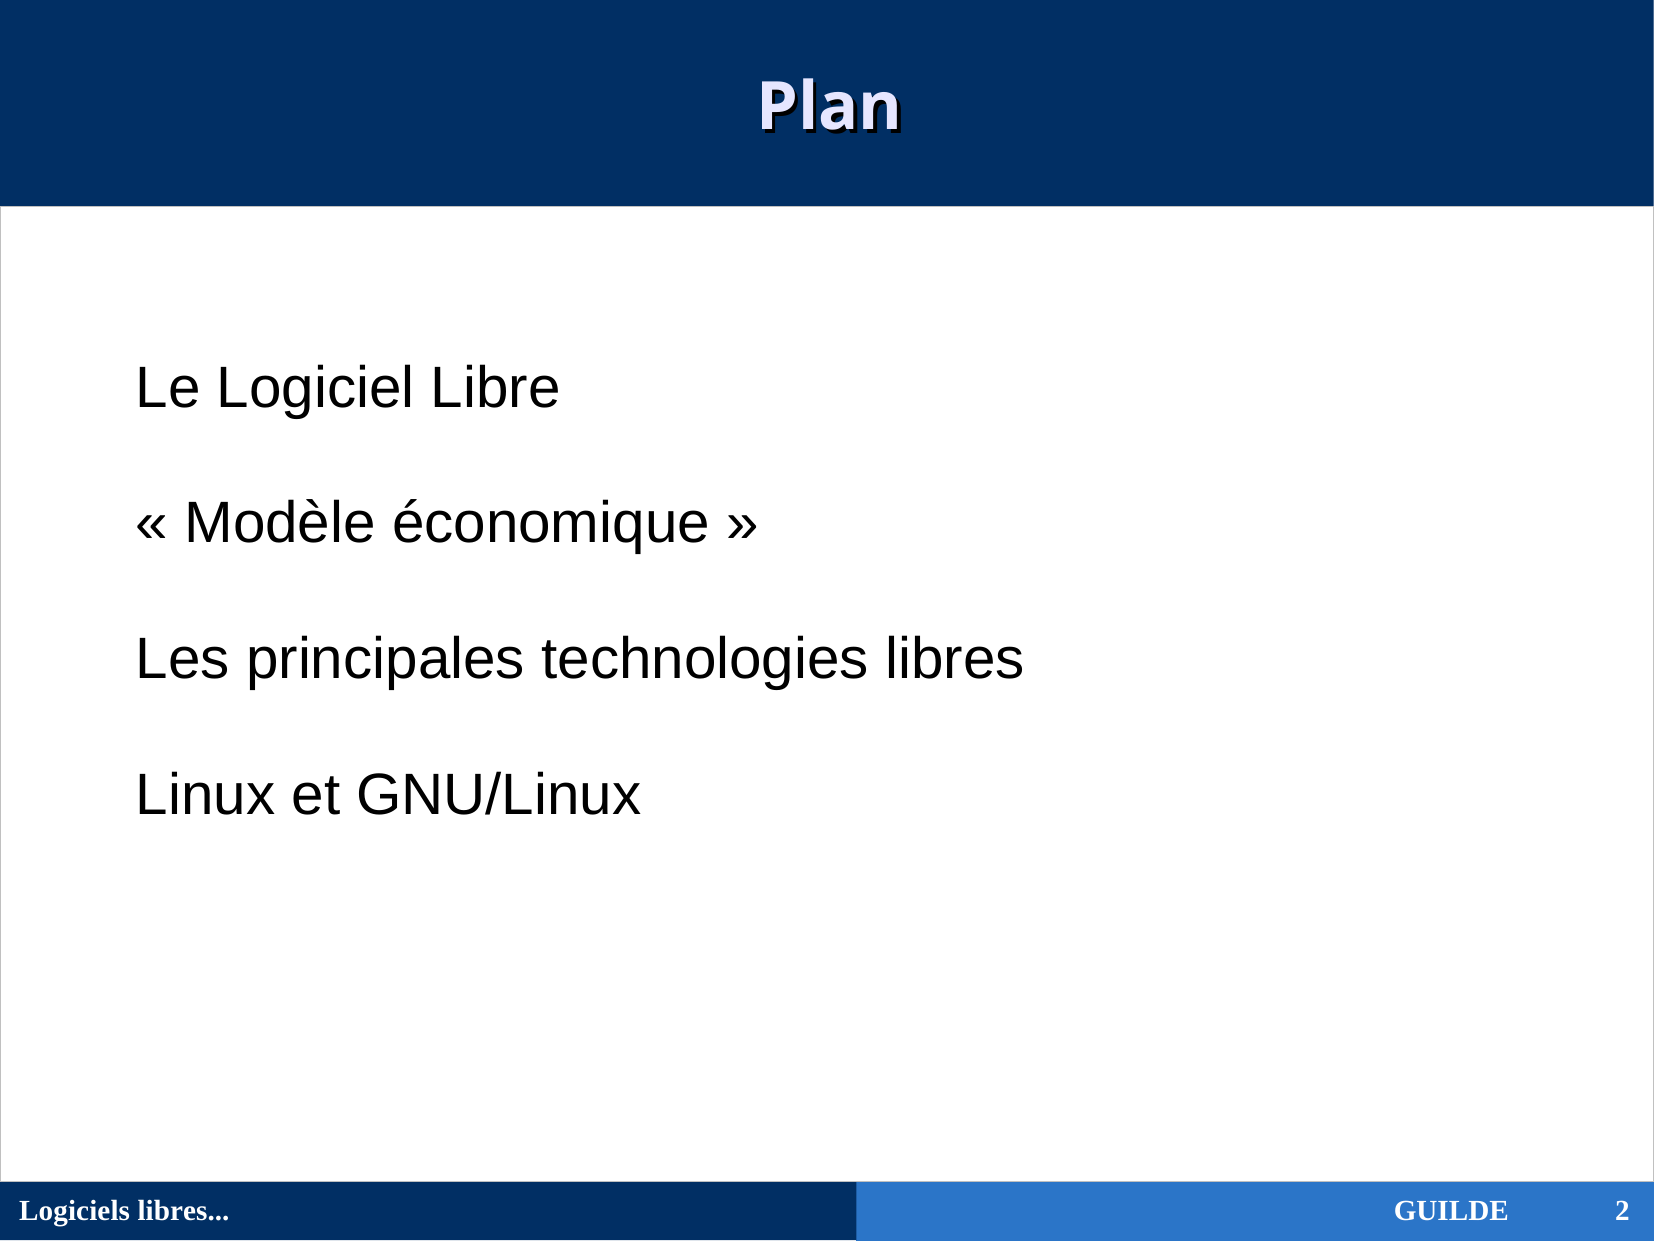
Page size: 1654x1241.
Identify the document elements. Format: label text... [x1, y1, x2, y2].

title Plan [123, 0, 1536, 208]
list Le Logiciel Libre « Modèle économique » Les principales technologies libres Linux et GNU/Linux [118, 354, 1531, 916]
